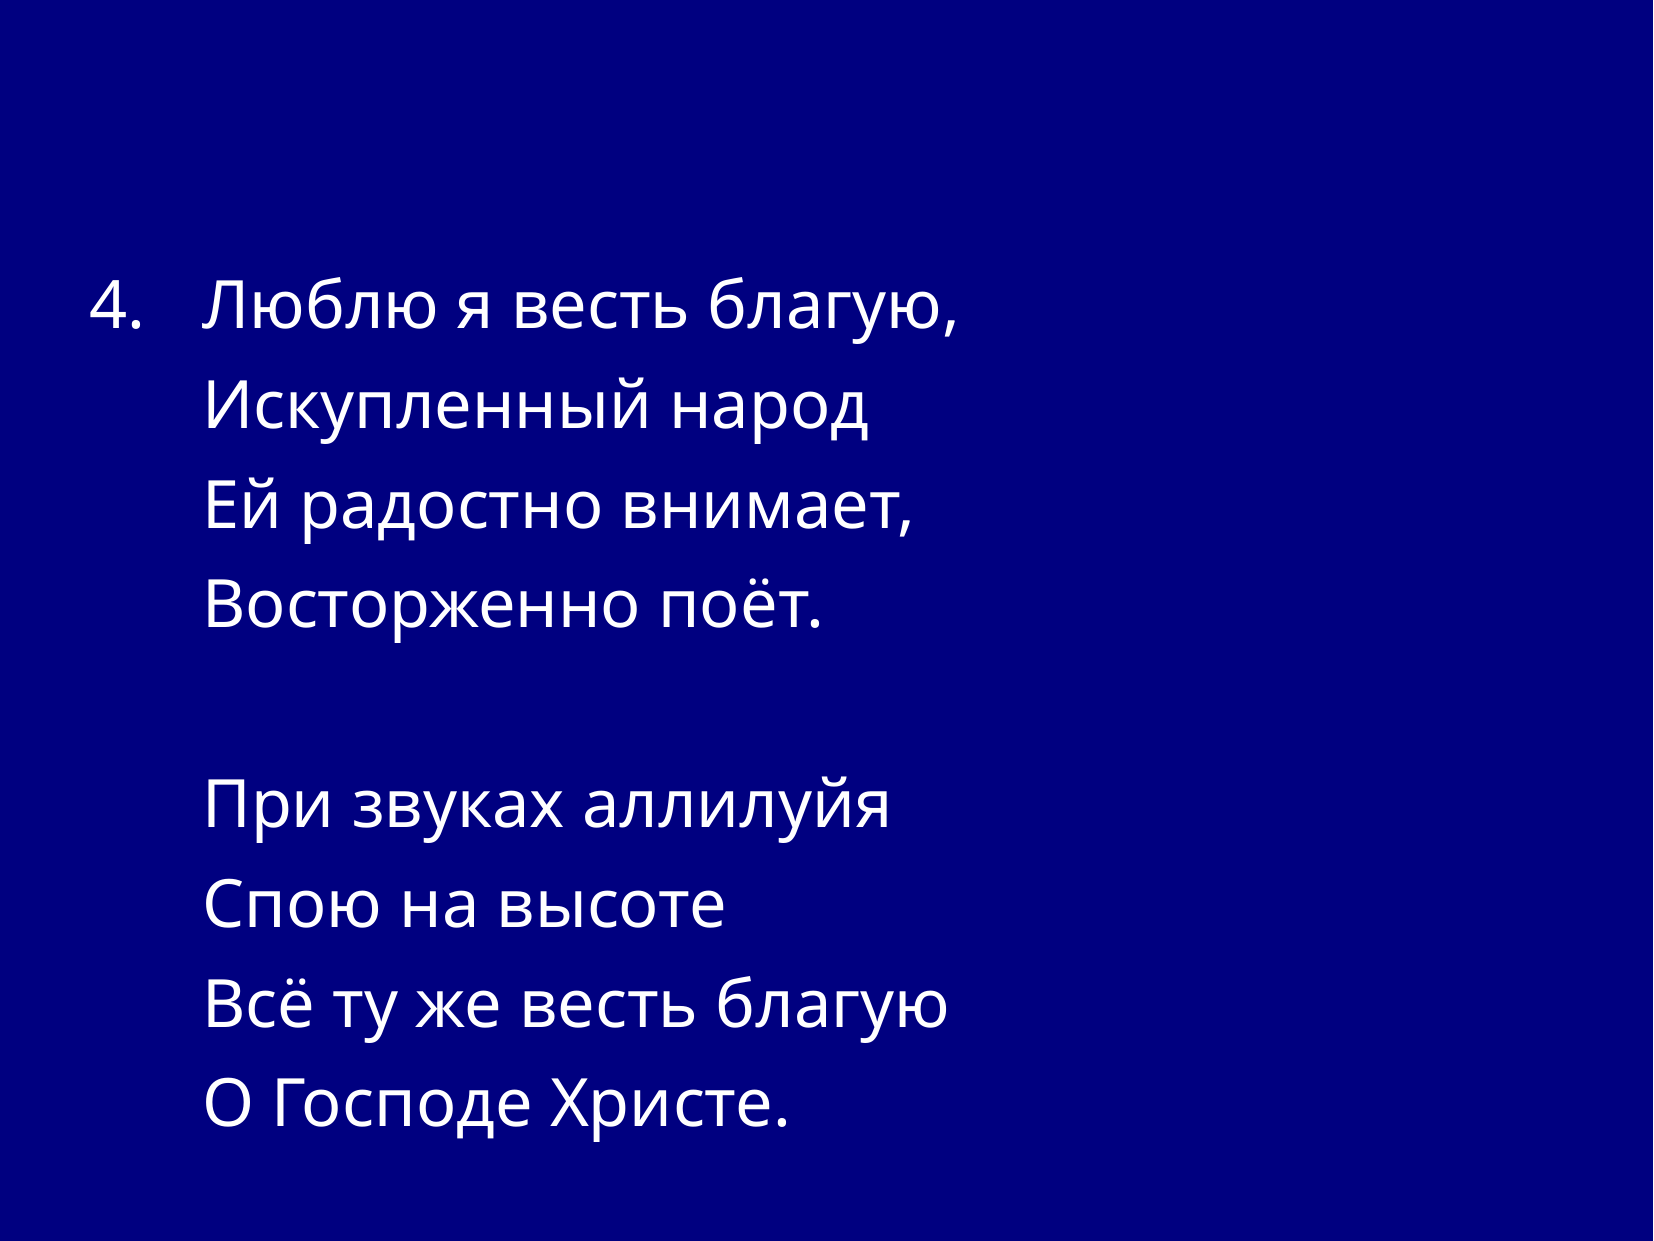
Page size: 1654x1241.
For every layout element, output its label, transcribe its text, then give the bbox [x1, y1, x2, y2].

text_box 4. Люблю я весть благую, Искупленный народ Ей радостно внимает, Восторженно поёт. При звуках аллилуйя Спою на высоте Всё ту же весть благую О Господе Христе. [75, 150, 1576, 1163]
